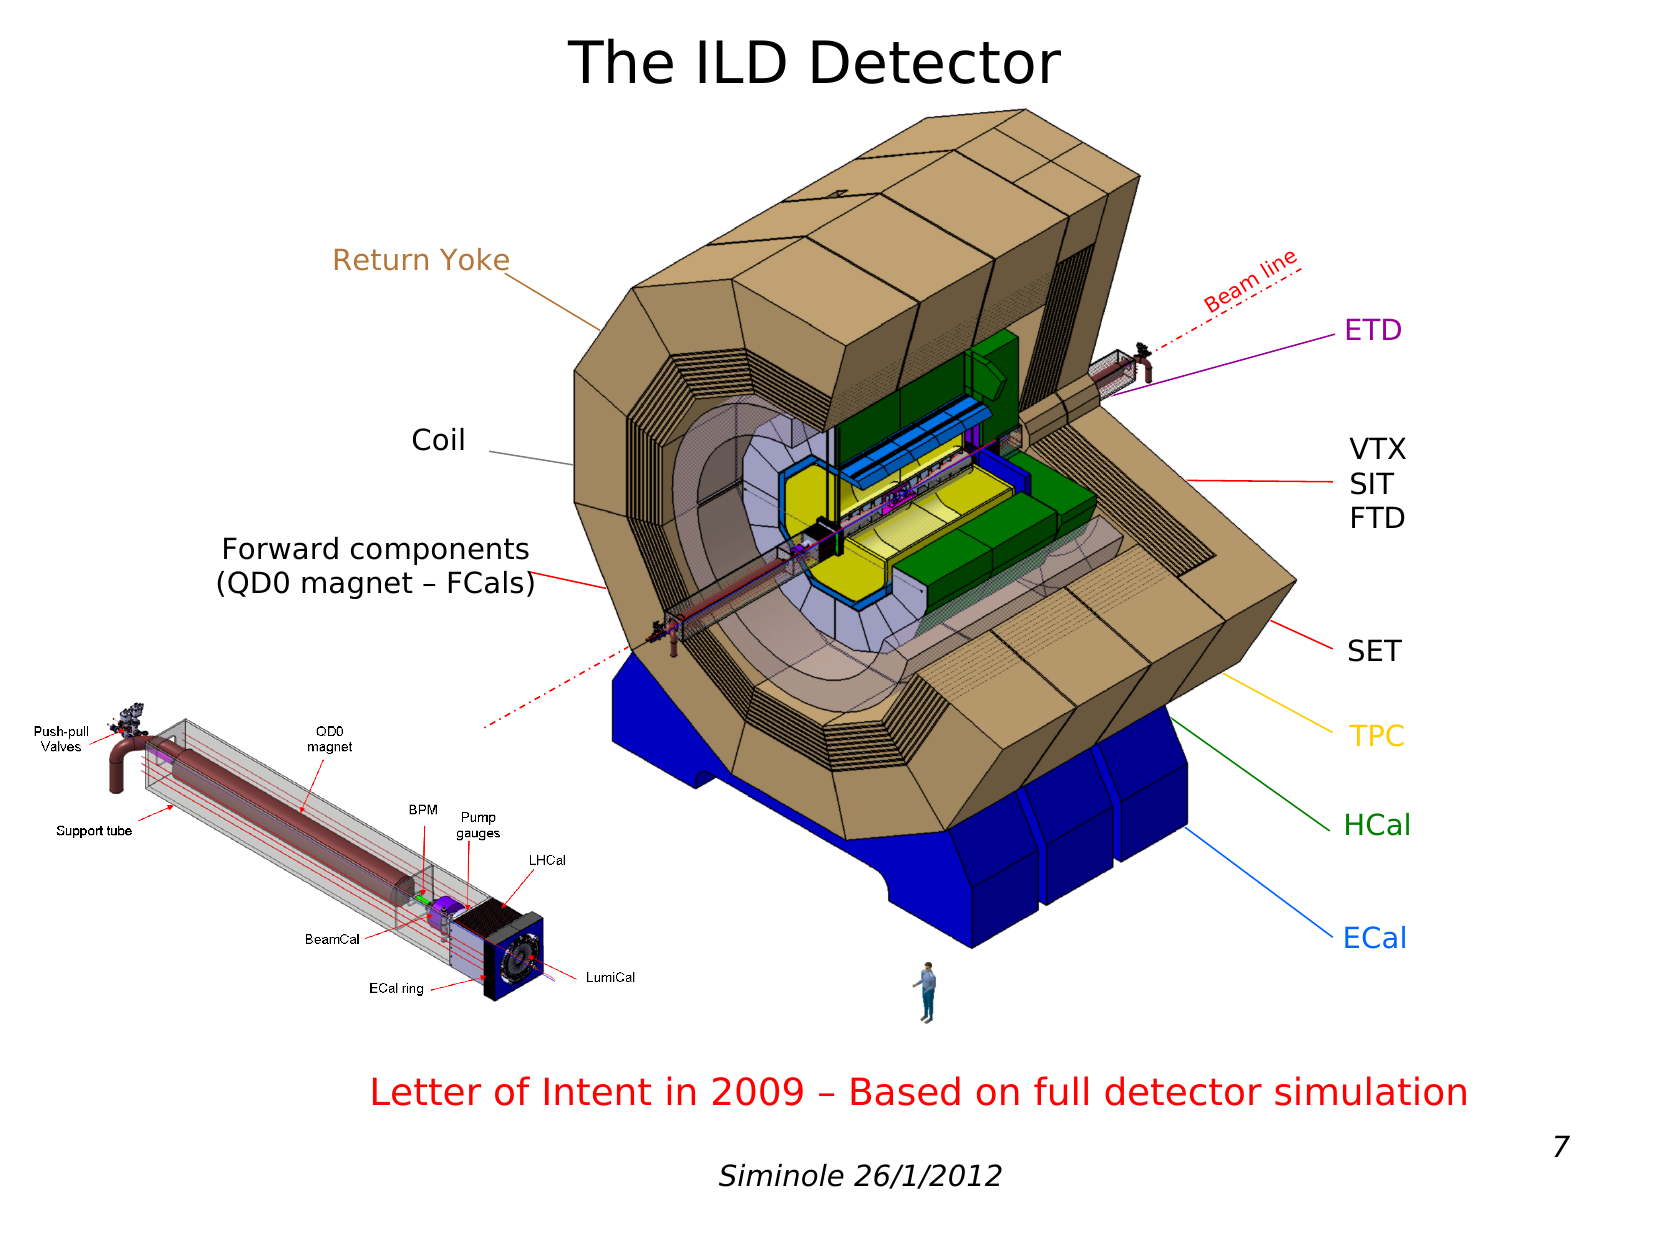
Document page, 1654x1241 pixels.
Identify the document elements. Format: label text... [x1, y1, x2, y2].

title The ILD Detector [283, 7, 1347, 119]
picture [24, 85, 1641, 1044]
text_box Forward components (QD0 magnet – FCals) [200, 524, 296, 609]
text_box Letter of Intent in 2009 – Based on full detector simulation [354, 1063, 1484, 1123]
